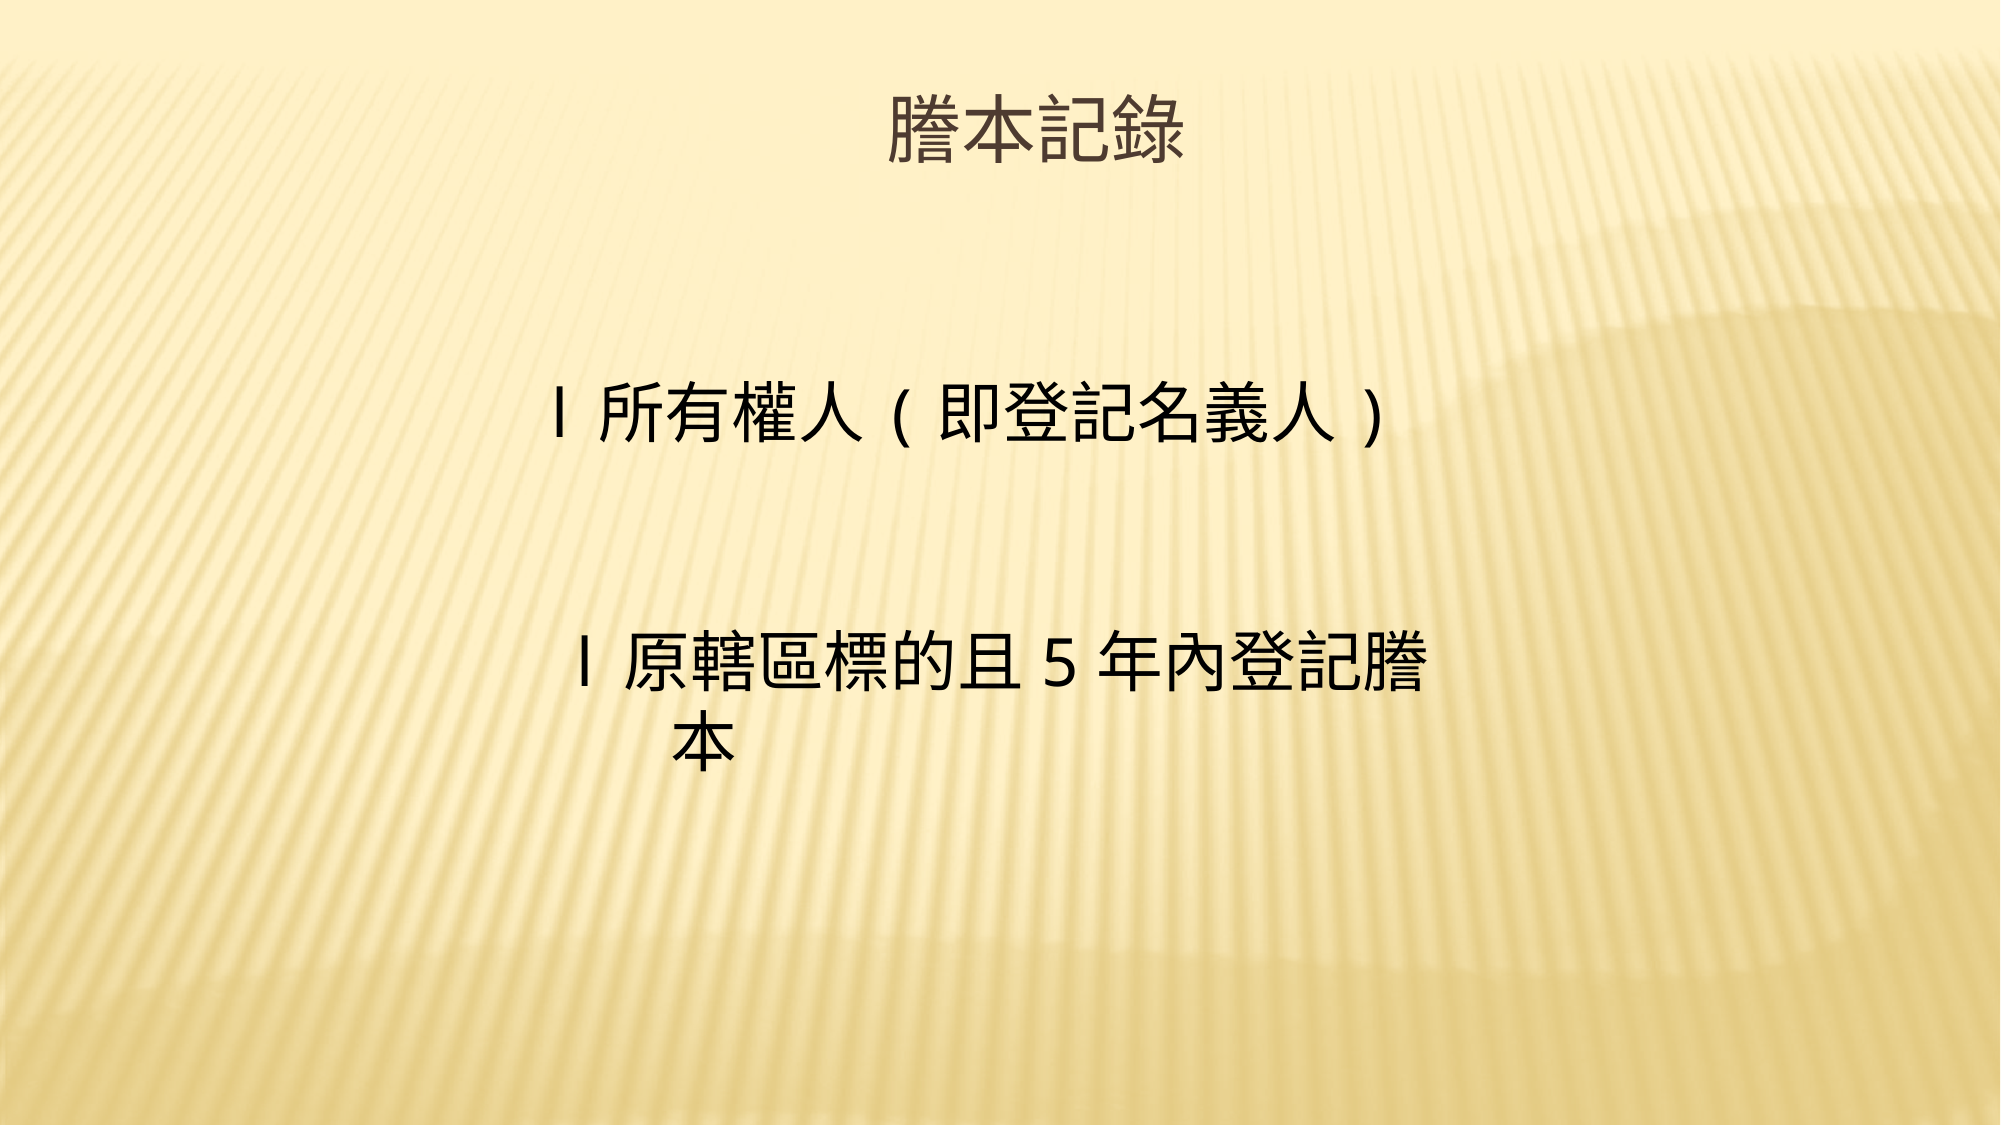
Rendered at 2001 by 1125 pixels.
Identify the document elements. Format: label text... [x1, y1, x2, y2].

title 謄本記錄 [66, 75, 1967, 214]
text_box 原轄區標的且5年內登記謄本 [561, 612, 1507, 709]
text_box 所有權人(即登記名義人) [536, 363, 1577, 460]
